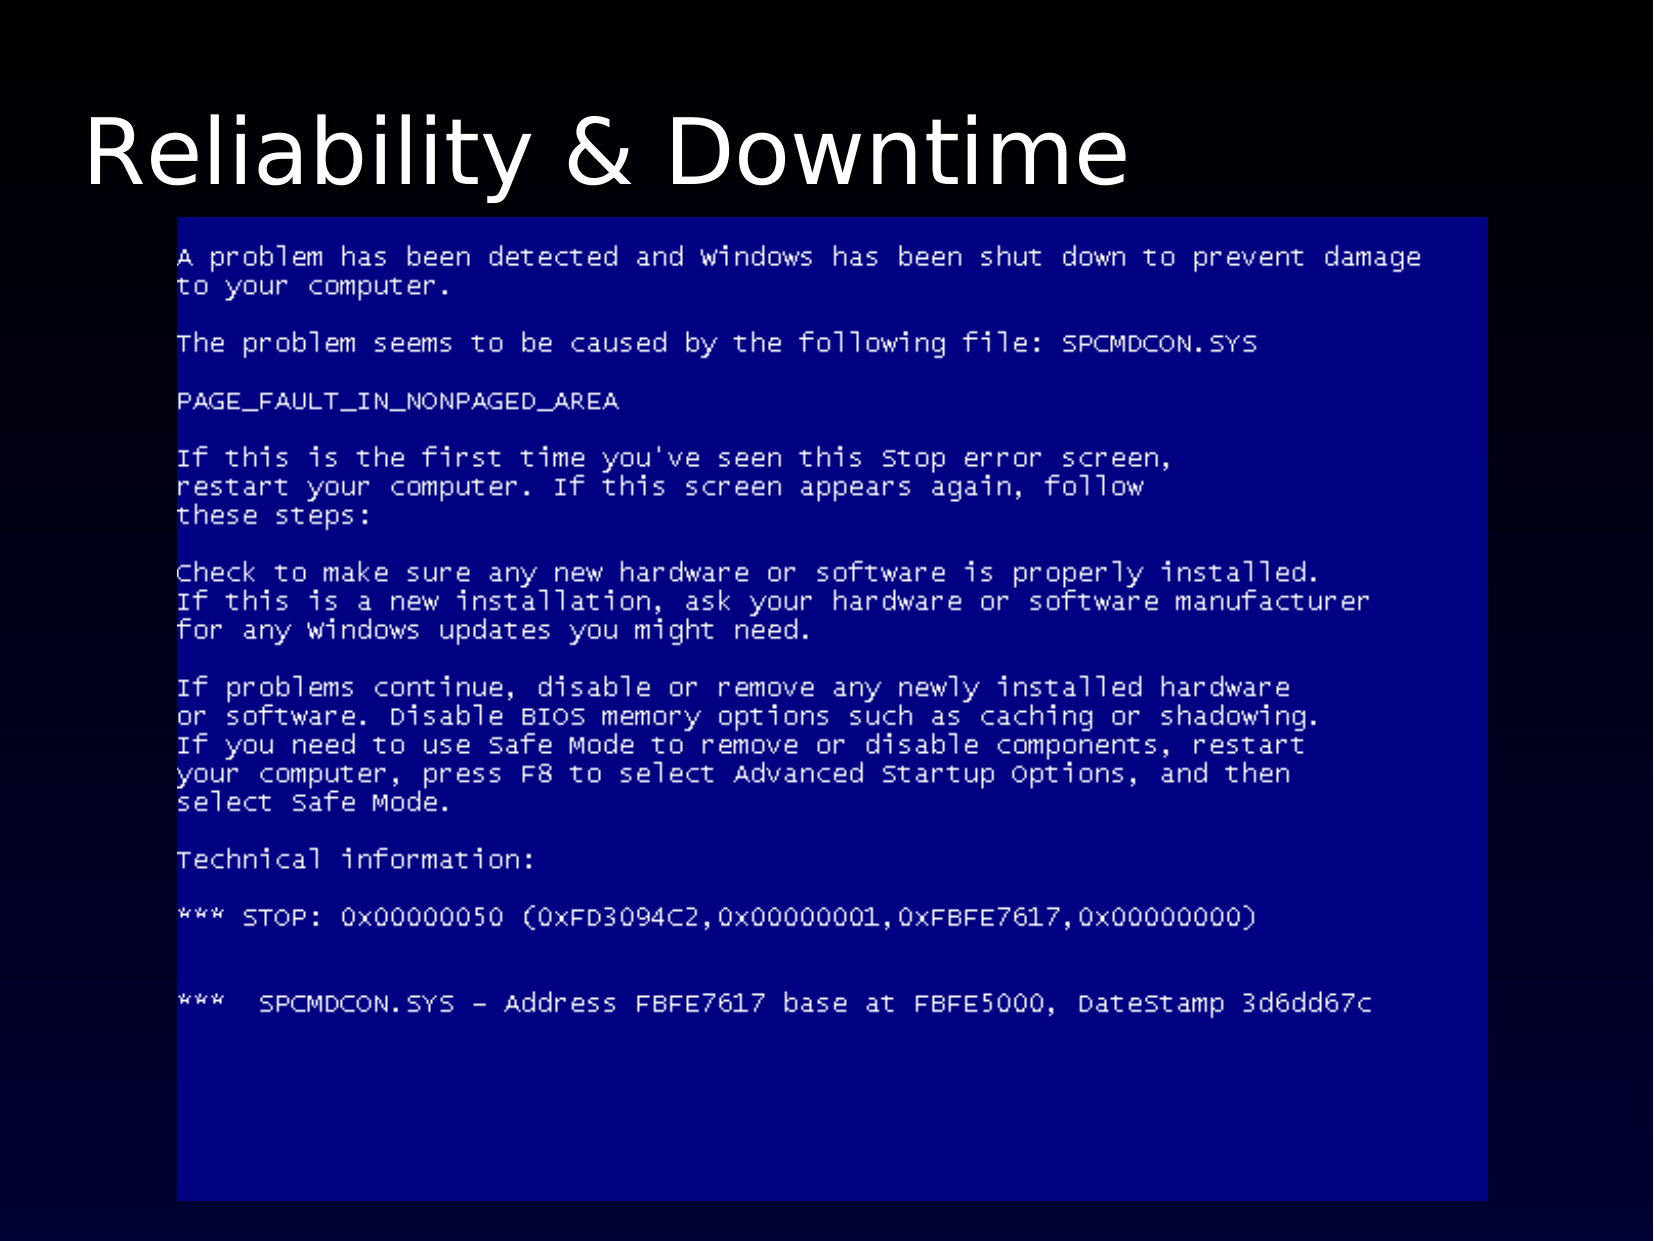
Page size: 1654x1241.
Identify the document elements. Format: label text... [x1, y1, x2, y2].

picture [177, 217, 1488, 1201]
title Reliability & Downtime [82, 56, 1571, 250]
